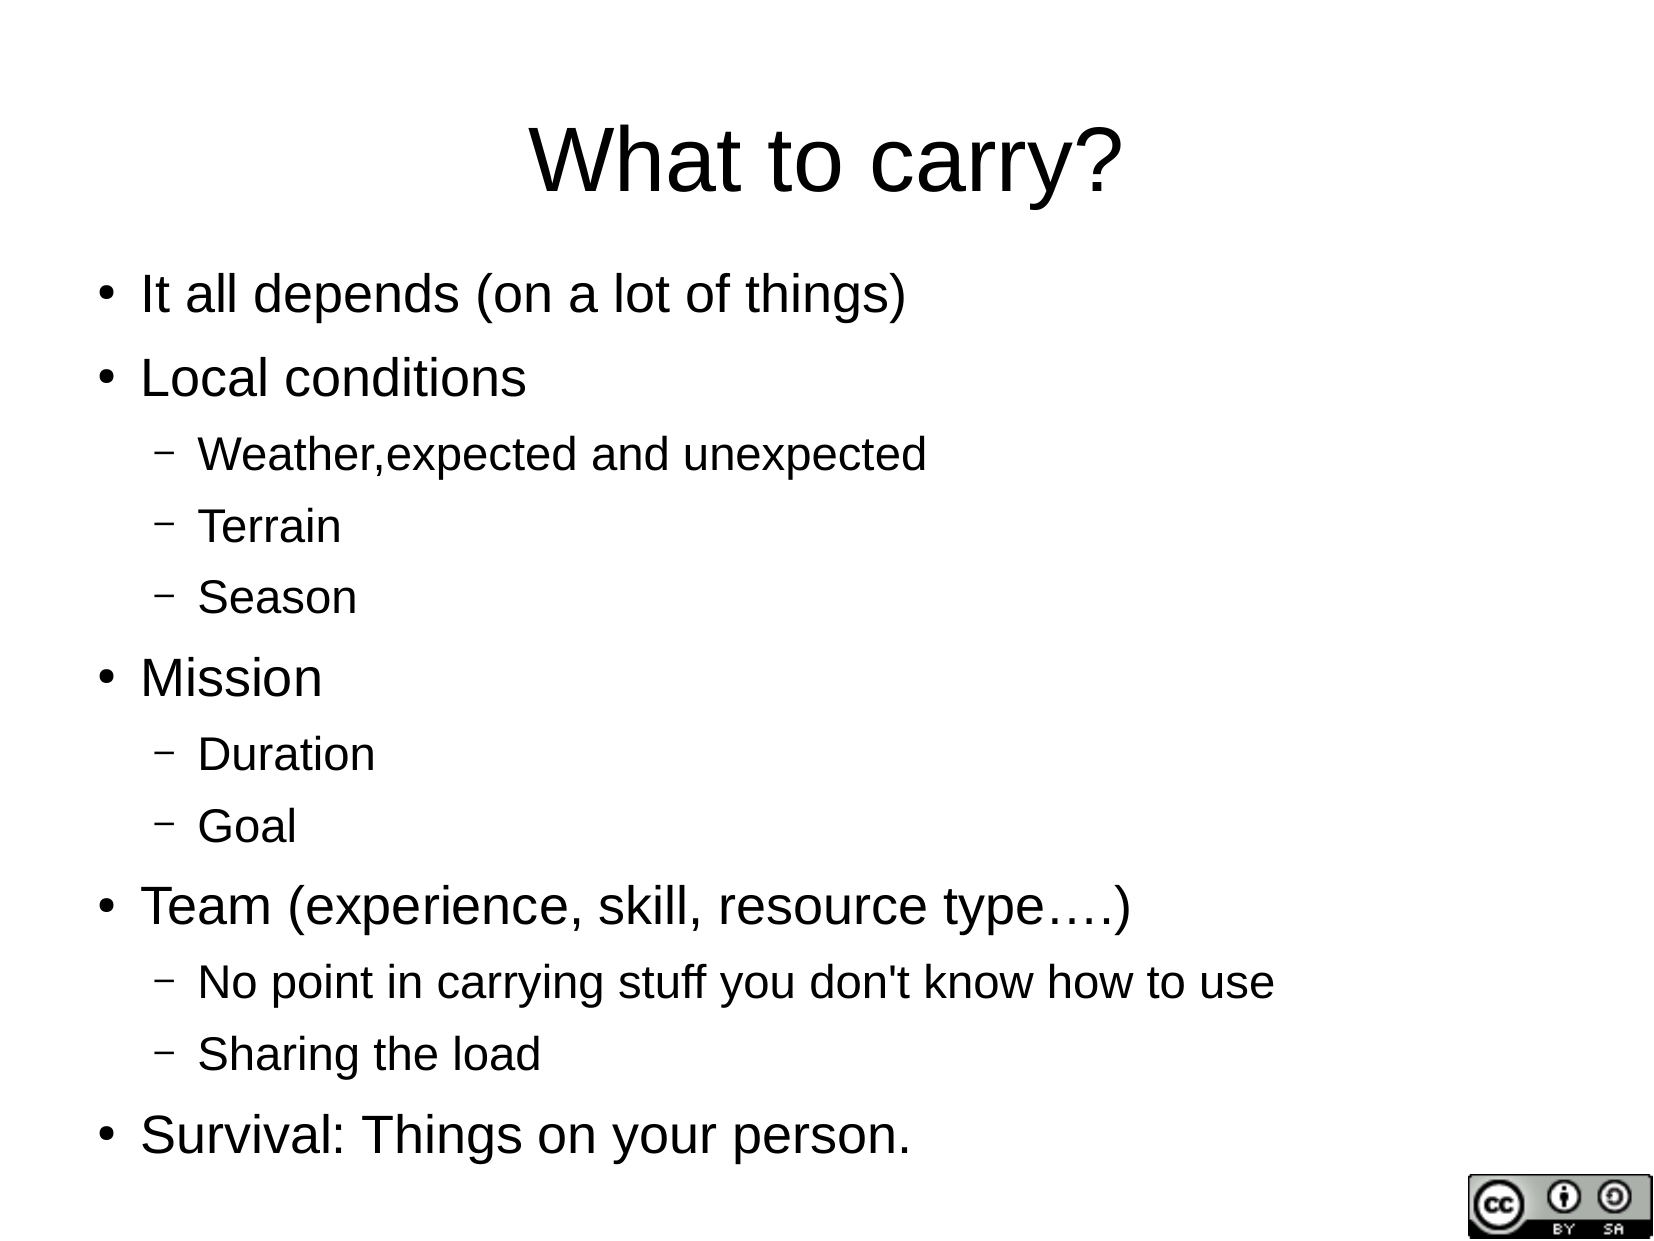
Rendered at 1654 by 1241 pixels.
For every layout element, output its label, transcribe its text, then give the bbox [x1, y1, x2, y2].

picture [1468, 1174, 1653, 1239]
title What to carry? [82, 56, 1571, 263]
list It all depends (on a lot of things) Local conditions Weather,expected and unexpected Terrain Season Mission Duration Goal Team (experience, skill, resource type….) No point in carrying stuff you don't know how to use Sharing the load Survival: Things on your person. [82, 263, 1571, 1173]
